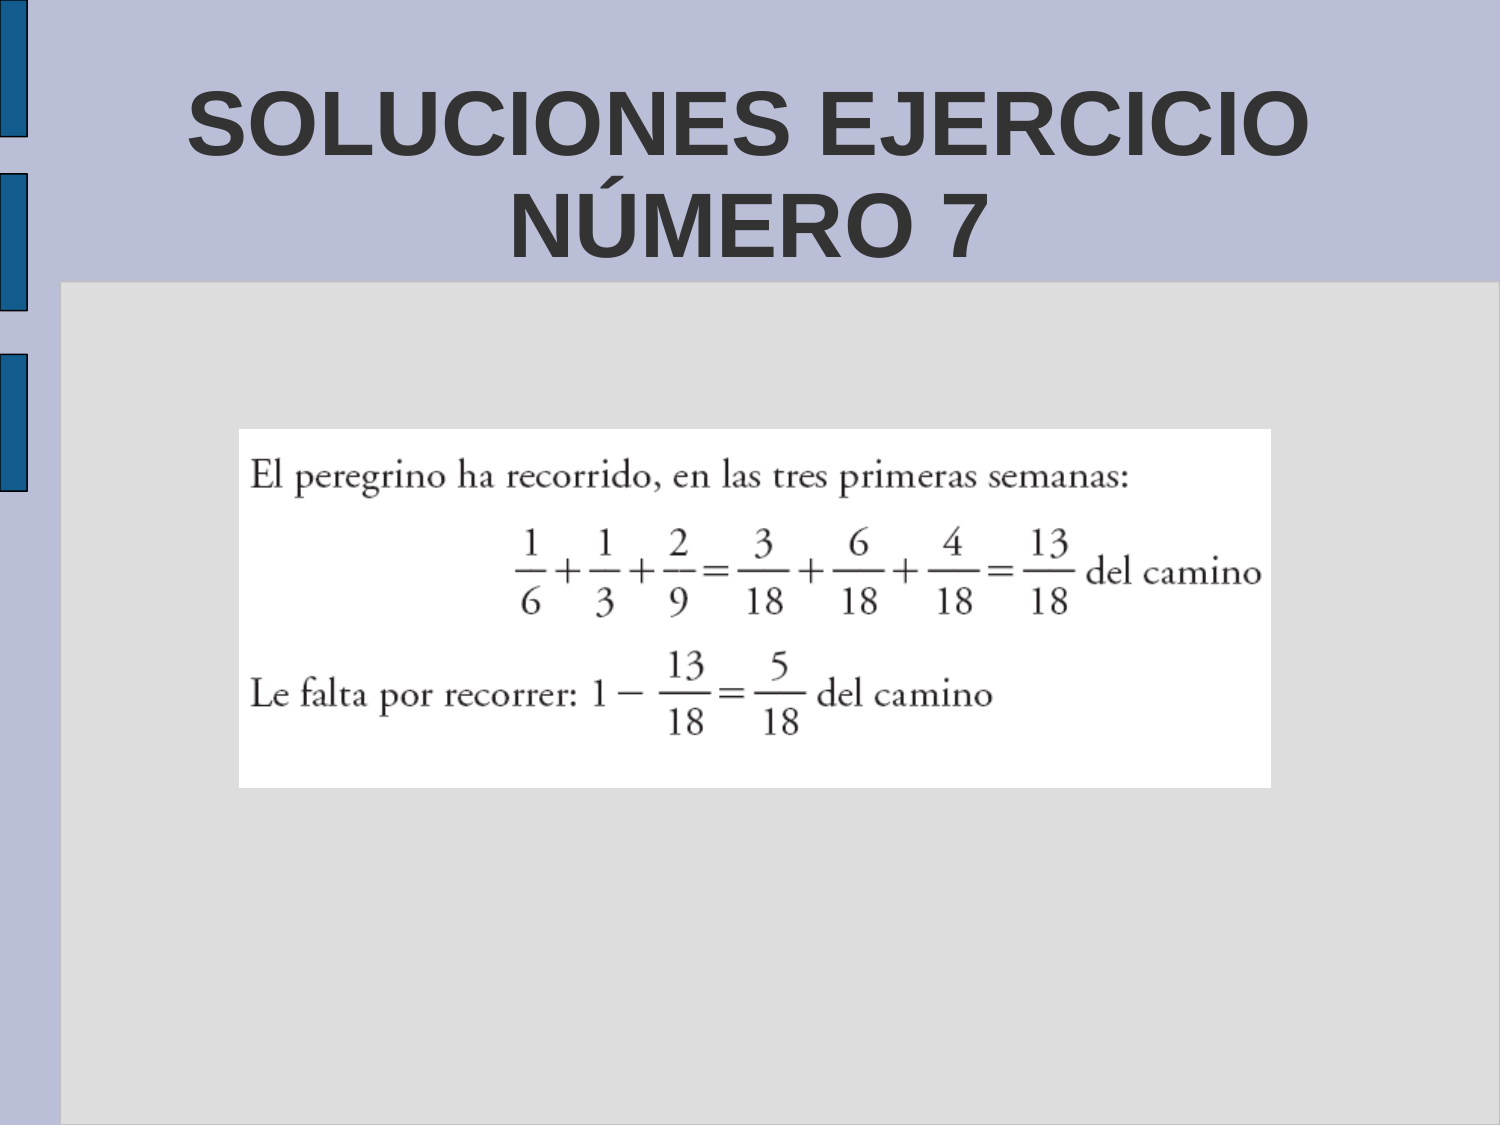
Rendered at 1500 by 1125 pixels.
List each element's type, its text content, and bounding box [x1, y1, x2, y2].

picture [239, 429, 1271, 788]
title SOLUCIONES EJERCICIO NÚMERO 7 [110, 73, 1391, 279]
